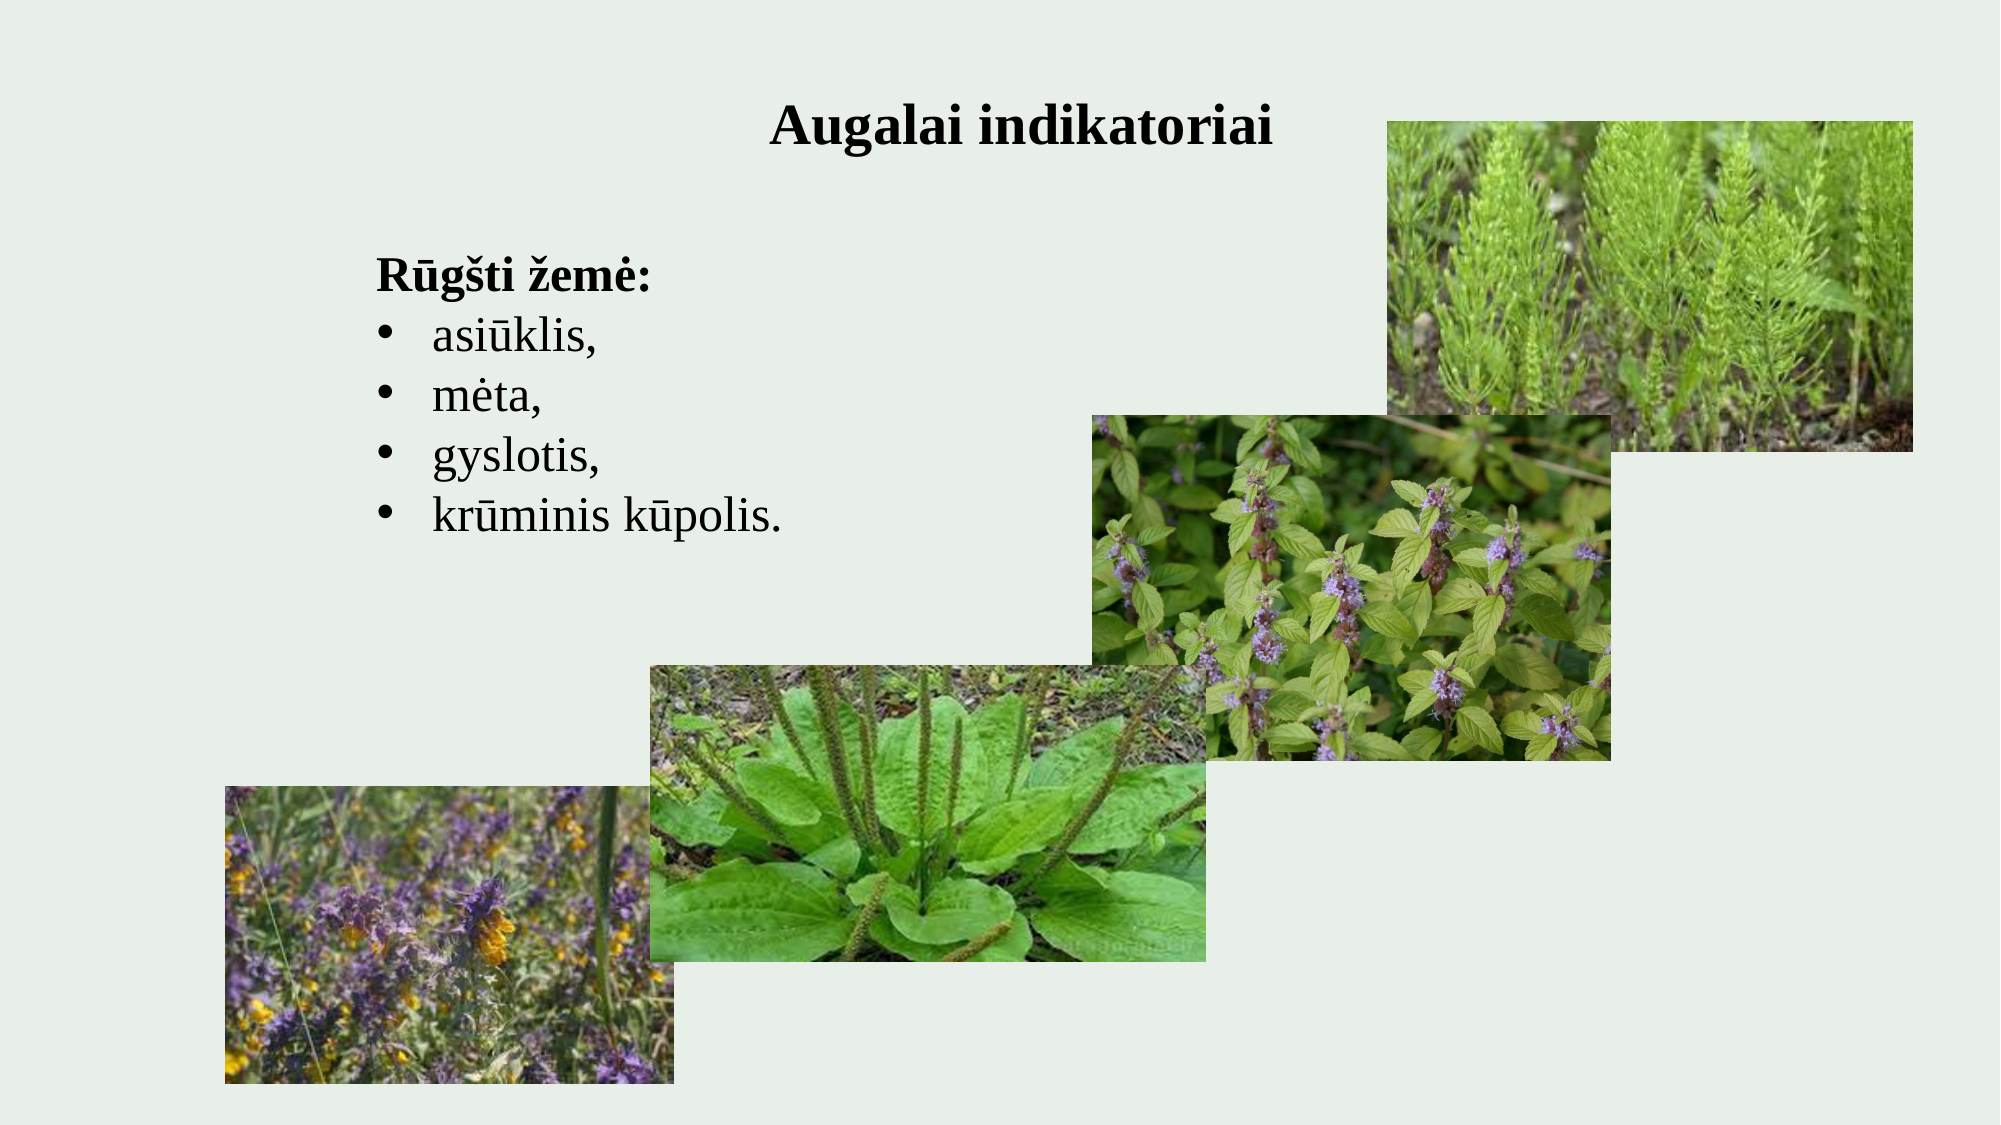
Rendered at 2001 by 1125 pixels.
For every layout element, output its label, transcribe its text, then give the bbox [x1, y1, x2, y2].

picture [225, 121, 1913, 1084]
text_box Augalai indikatoriai [754, 78, 1316, 165]
text_box Rūgšti žemė: asiūklis, mėta, gyslotis, krūminis kūpolis. [361, 233, 1362, 598]
